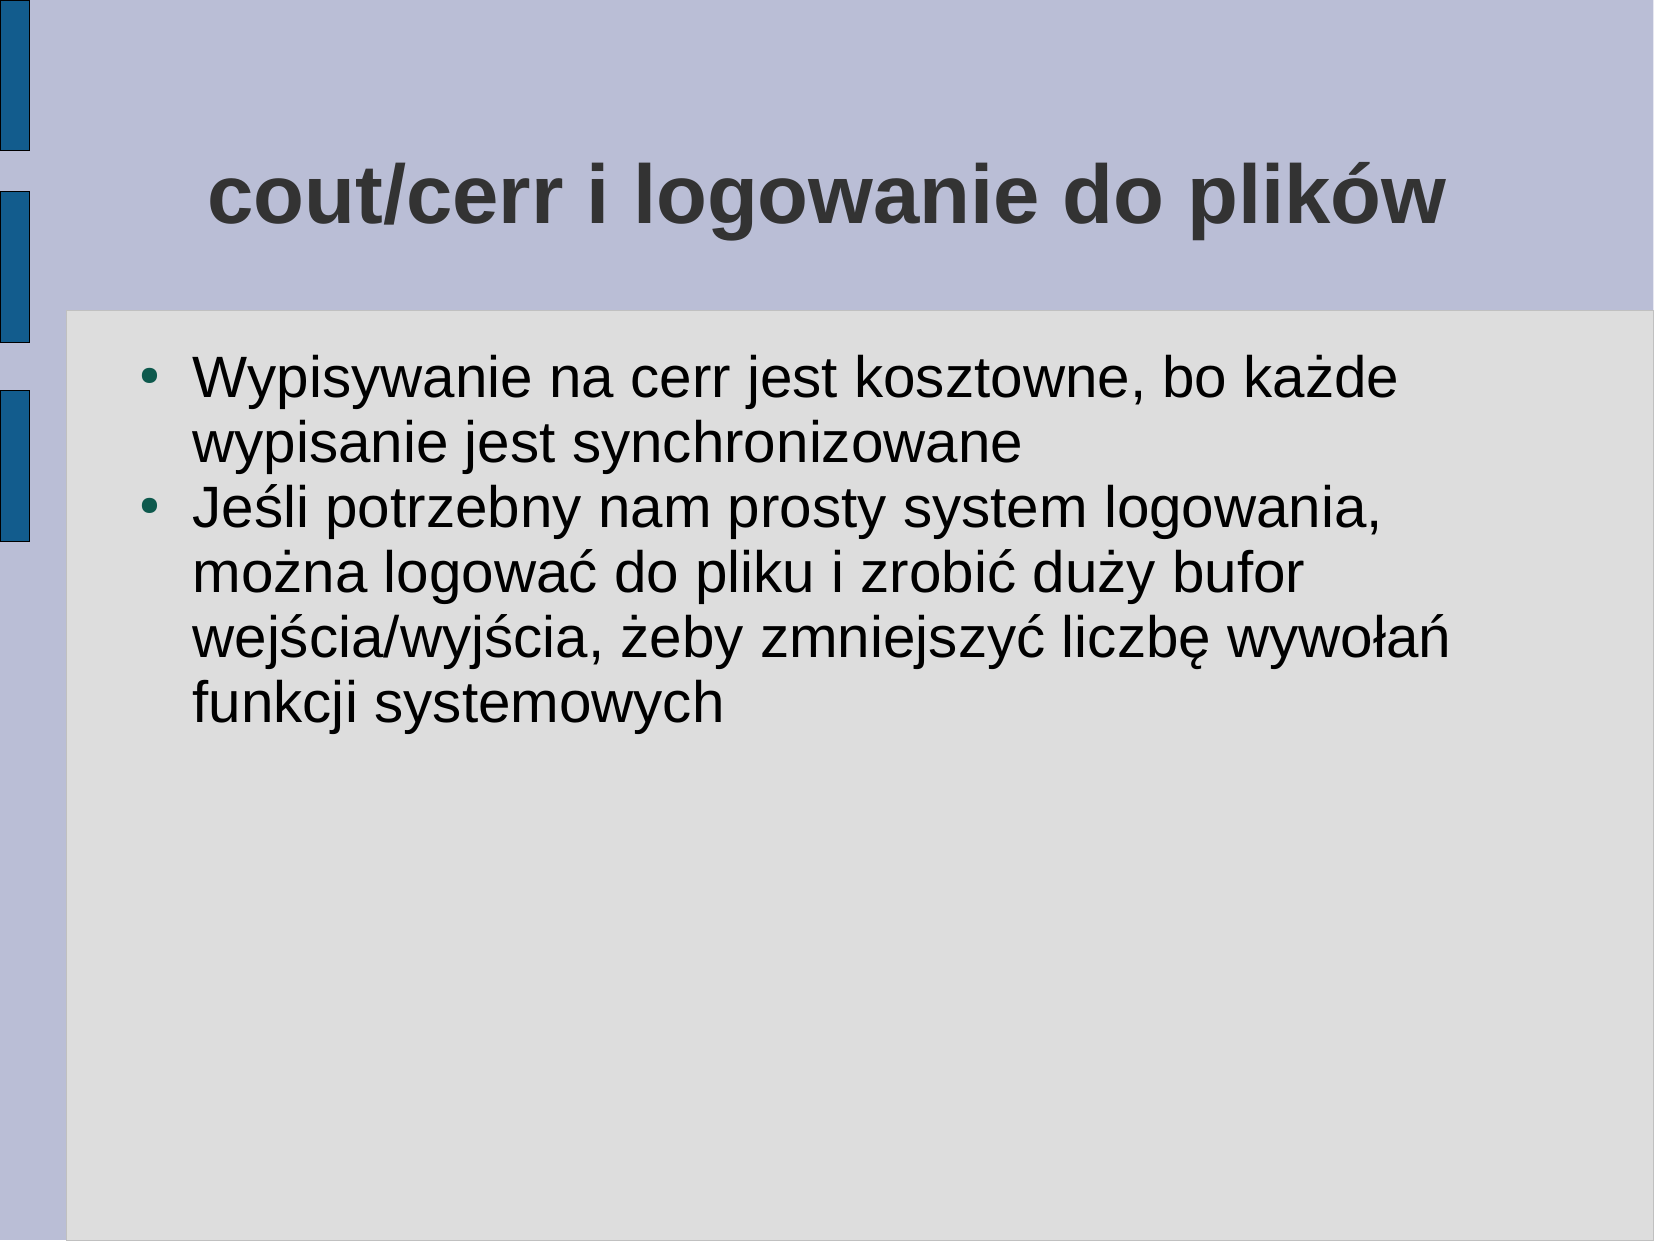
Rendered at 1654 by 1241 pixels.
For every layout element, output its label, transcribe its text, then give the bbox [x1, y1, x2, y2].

list Wypisywanie na cerr jest kosztowne, bo każde wypisanie jest synchronizowane Jeśli potrzebny nam prosty system logowania, można logować do pliku i zrobić duży bufor wejścia/wyjścia, żeby zmniejszyć liczbę wywołań funkcji systemowych [121, 344, 1534, 1127]
title cout/cerr i logowanie do plików [121, 91, 1534, 299]
